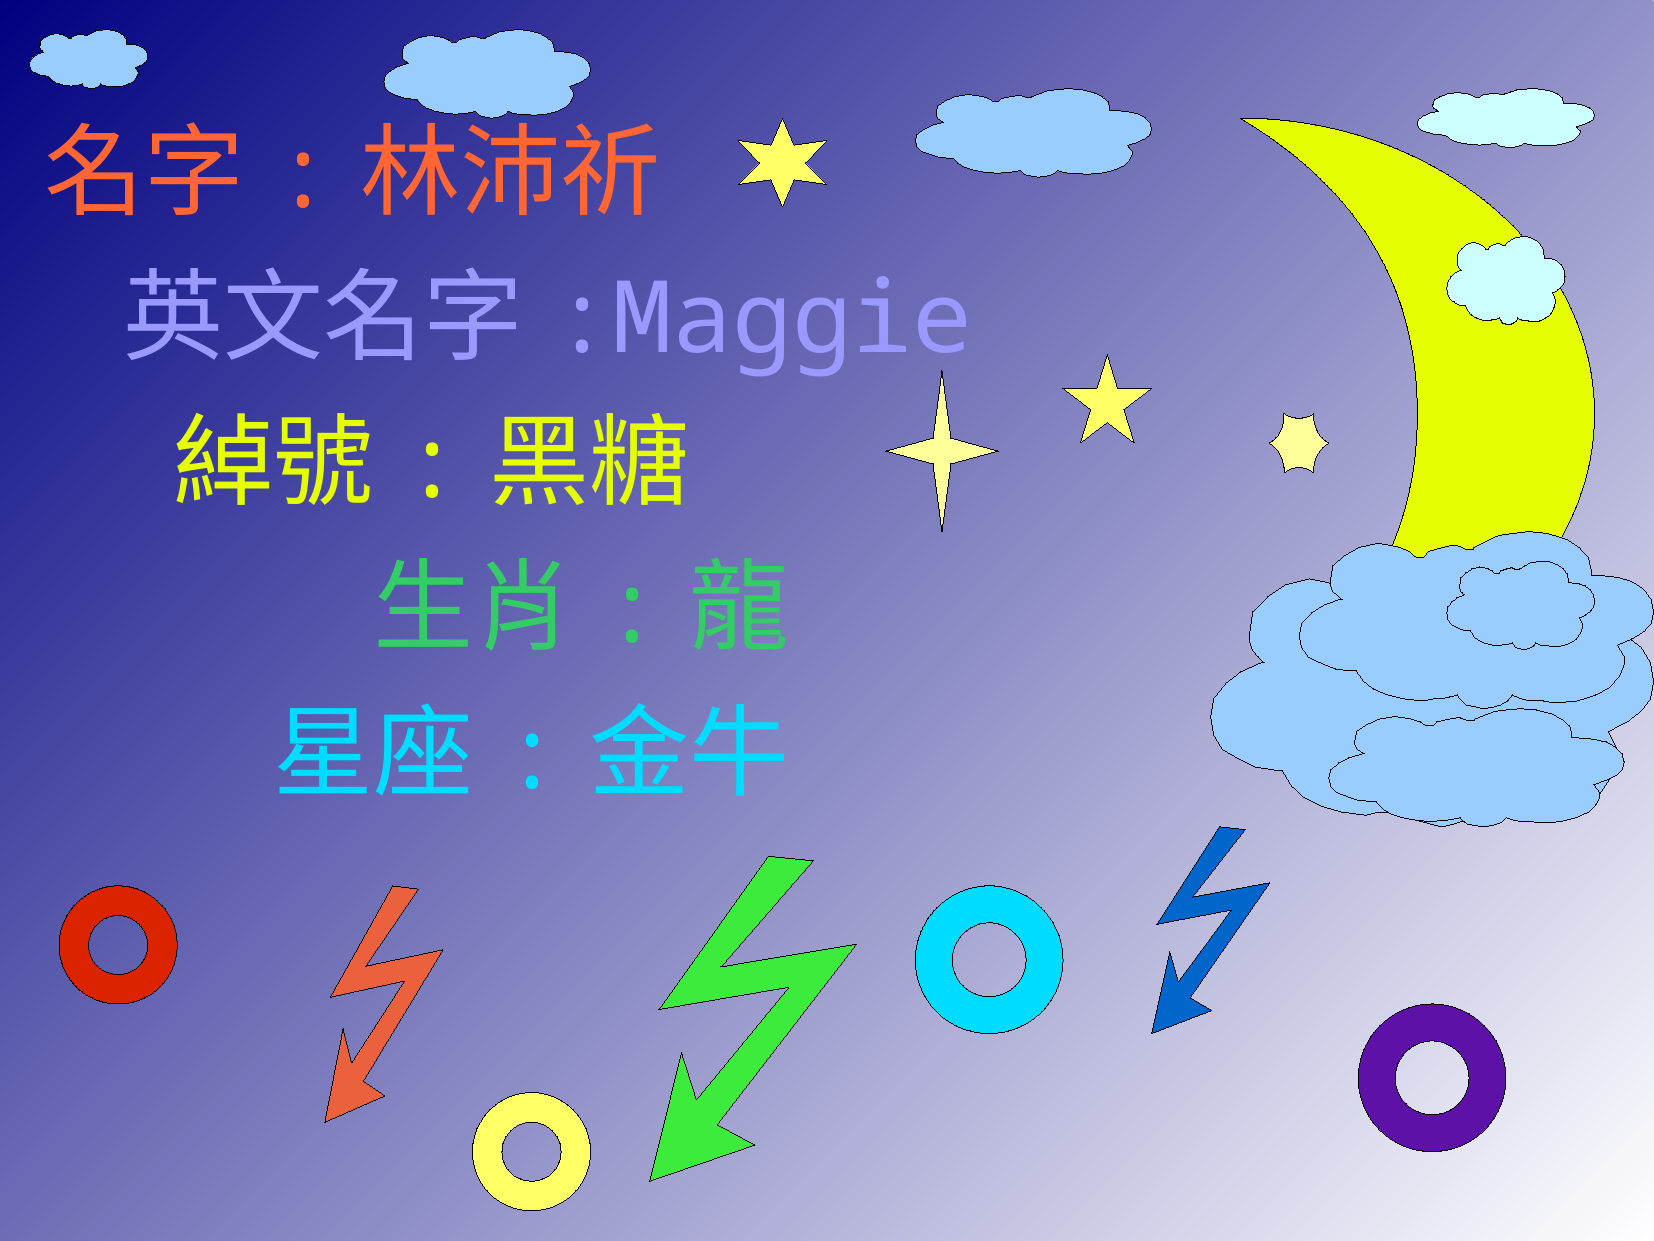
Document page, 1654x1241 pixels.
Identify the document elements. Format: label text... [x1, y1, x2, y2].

text_box [915, 885, 1064, 1034]
text_box [1151, 826, 1270, 1034]
text_box [1062, 354, 1152, 443]
text_box [649, 856, 857, 1182]
text_box 名字:林沛祈 英文名字:Maggie 綽號:黑糖 生肖:龍 星座:金牛 [29, 0, 1359, 915]
text_box [915, 88, 1152, 178]
text_box [738, 118, 827, 207]
text_box [324, 885, 443, 1123]
text_box [1210, 118, 1654, 827]
text_box [59, 885, 178, 1004]
text_box [1269, 413, 1329, 473]
text_box [1358, 1003, 1506, 1152]
text_box [885, 370, 999, 532]
text_box [1417, 88, 1595, 148]
text_box [472, 1092, 591, 1211]
text_box [383, 29, 591, 119]
text_box [29, 29, 148, 89]
